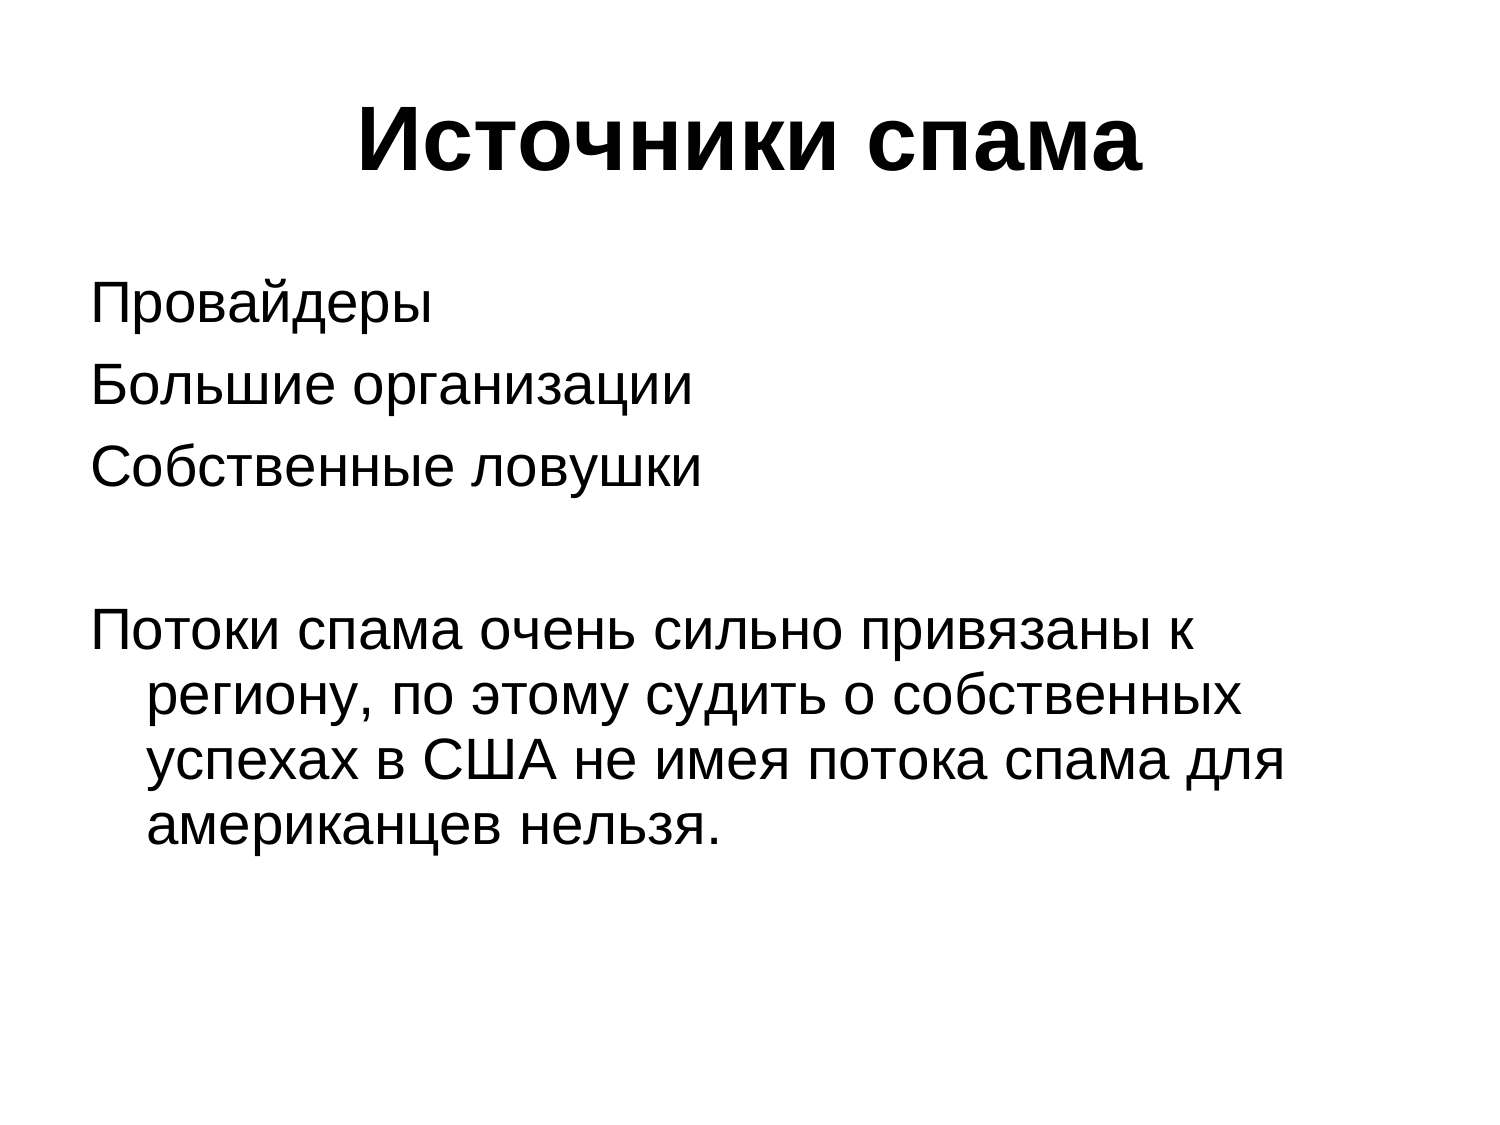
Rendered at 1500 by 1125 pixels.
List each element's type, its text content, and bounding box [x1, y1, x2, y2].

list Провайдеры Большие организации Собственные ловушки Потоки спама очень сильно привязаны к региону, по этому судить о собственных успехах в США не имея потока спама для американцев нельзя. [75, 262, 1426, 1006]
title Источники спама [75, 45, 1426, 233]
